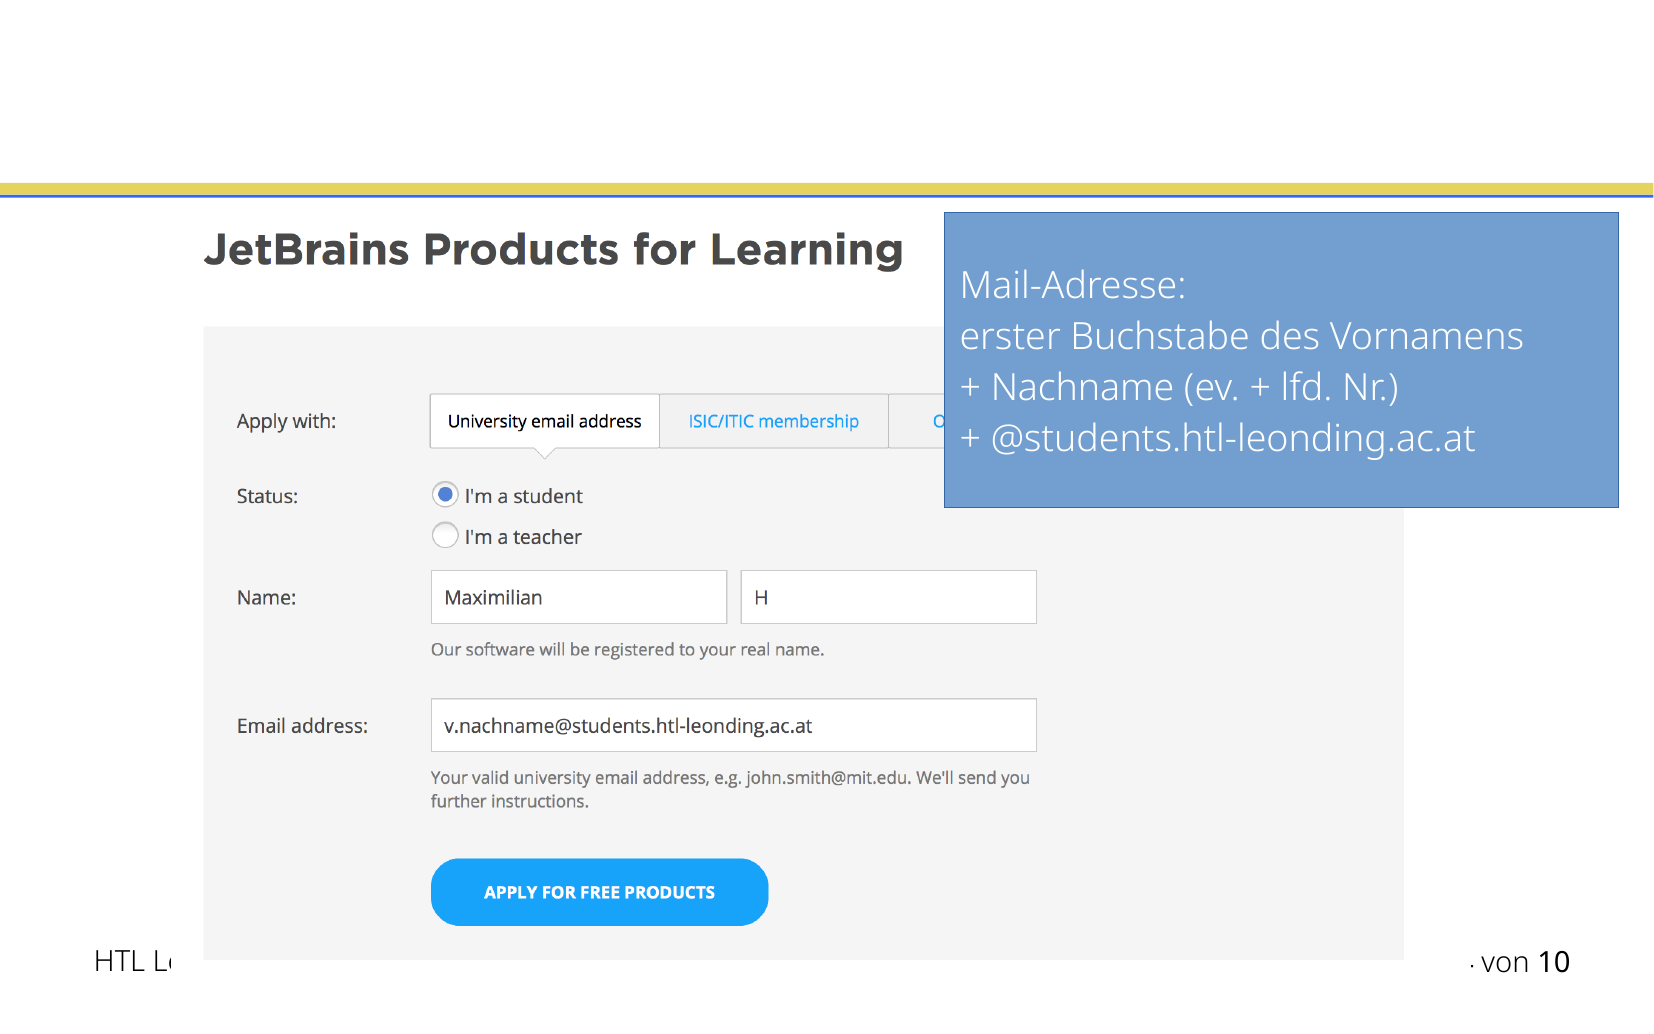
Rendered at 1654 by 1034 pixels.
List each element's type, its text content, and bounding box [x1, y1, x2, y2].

text_box Mail-Adresse: erster Buchstabe des Vornamens + Nachname (ev. + lfd. Nr.) + @students.htl-leonding.ac.at [944, 212, 1619, 508]
picture [171, 200, 1471, 988]
